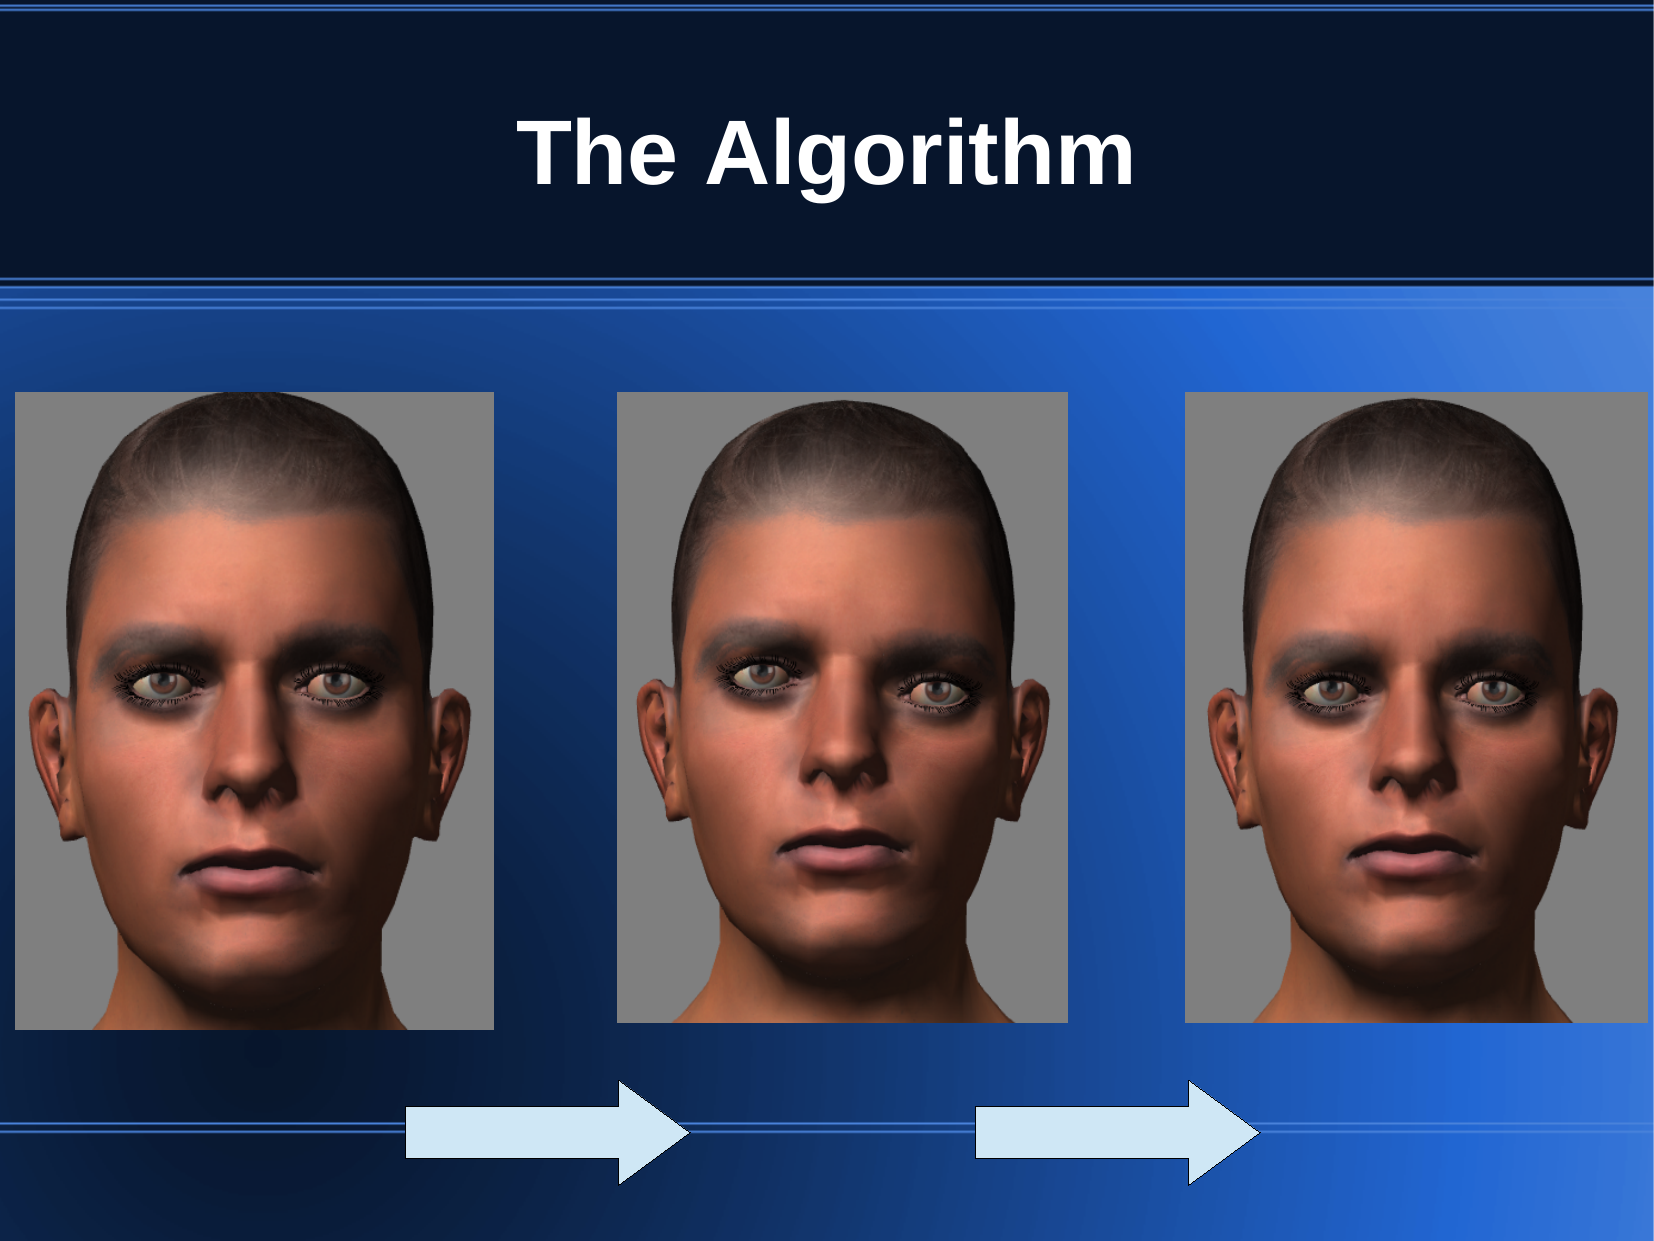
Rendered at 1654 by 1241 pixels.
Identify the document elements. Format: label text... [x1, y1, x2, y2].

text_box [405, 1080, 691, 1186]
picture [0, 0, 1654, 1241]
title The Algorithm [82, 49, 1571, 257]
text_box [975, 1080, 1261, 1186]
